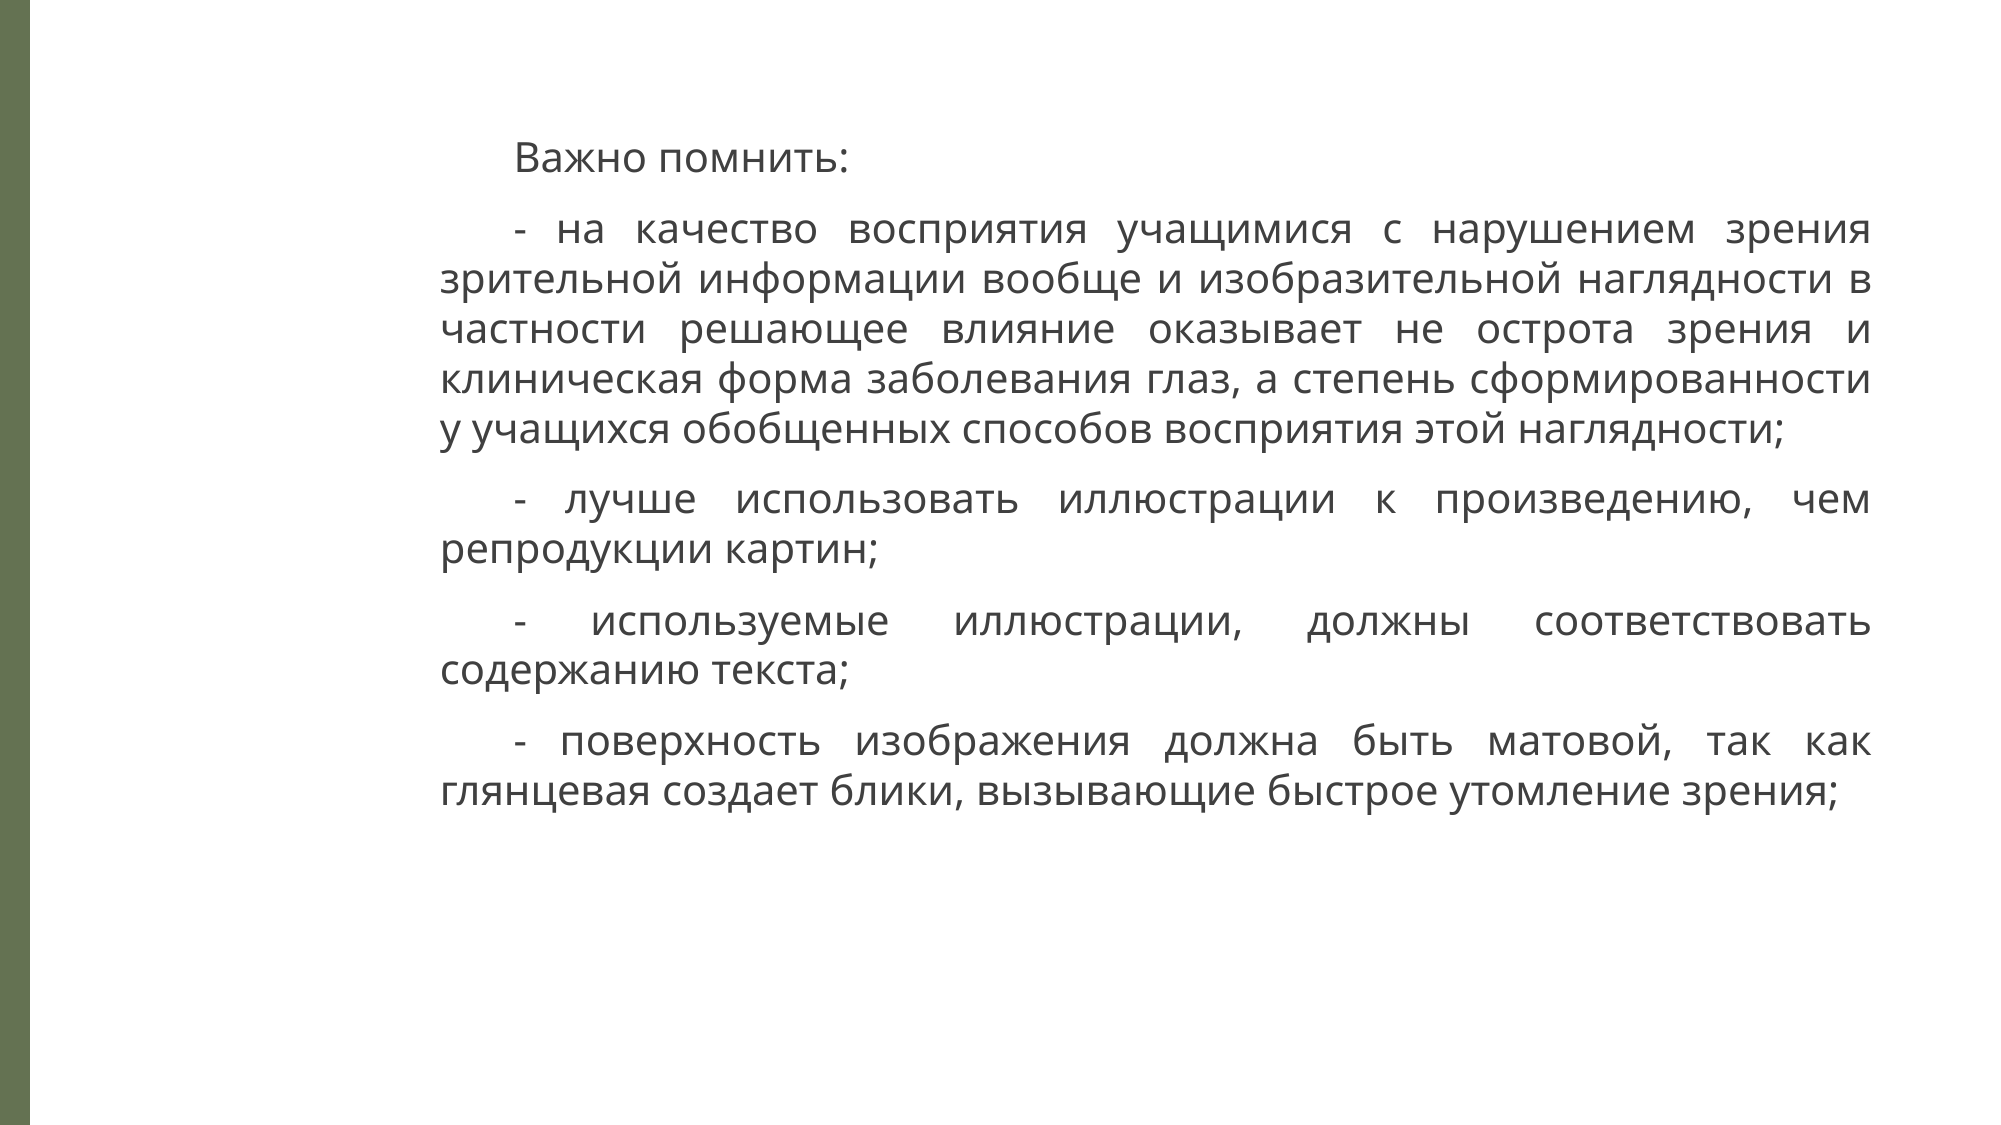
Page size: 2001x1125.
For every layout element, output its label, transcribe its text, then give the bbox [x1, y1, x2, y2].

list Важно помнить: - на качество восприятия учащимися с нарушением зрения зрительной информации вообще и изобразительной наглядности в частности решающее влияние оказывает не острота зрения и клиническая форма заболевания глаз, а степень сформированности у учащихся обобщенных способов восприятия этой наглядности; - лучше использовать иллюстрации к произведению, чем репродукции картин; - используемые иллюстрации, должны соответствовать содержанию текста; - поверхность изображения должна быть матовой, так как глянцевая создает блики, вызывающие быстрое утомление зрения; [424, 115, 1888, 888]
